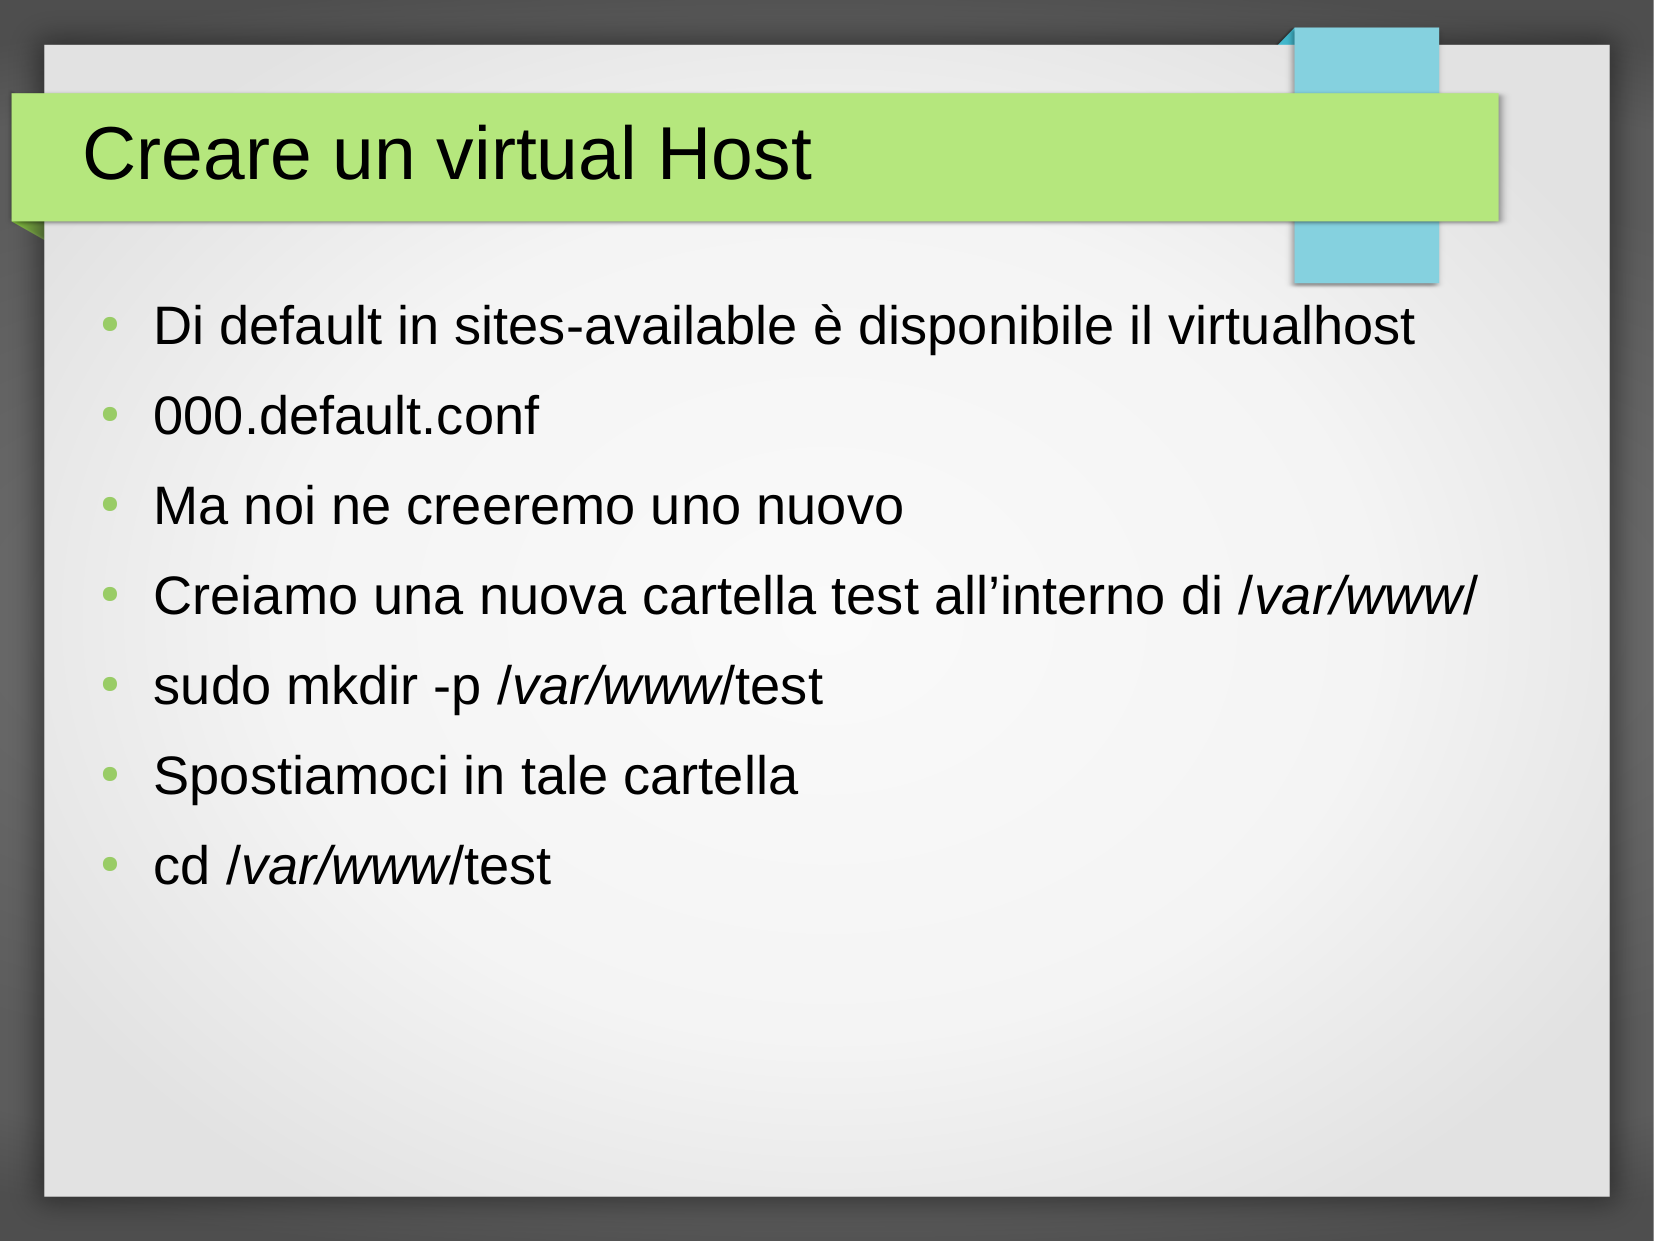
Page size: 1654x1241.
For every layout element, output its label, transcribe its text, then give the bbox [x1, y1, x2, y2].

picture [0, 0, 1654, 1241]
list Di default in sites-available è disponibile il virtualhost 000.default.conf Ma noi ne creeremo uno nuovo Creiamo una nuova cartella test all’interno di /var/www/ sudo mkdir -p /var/www/test Spostiamoci in tale cartella cd /var/www/test [82, 295, 1571, 1015]
title Creare un virtual Host [82, 94, 1264, 213]
